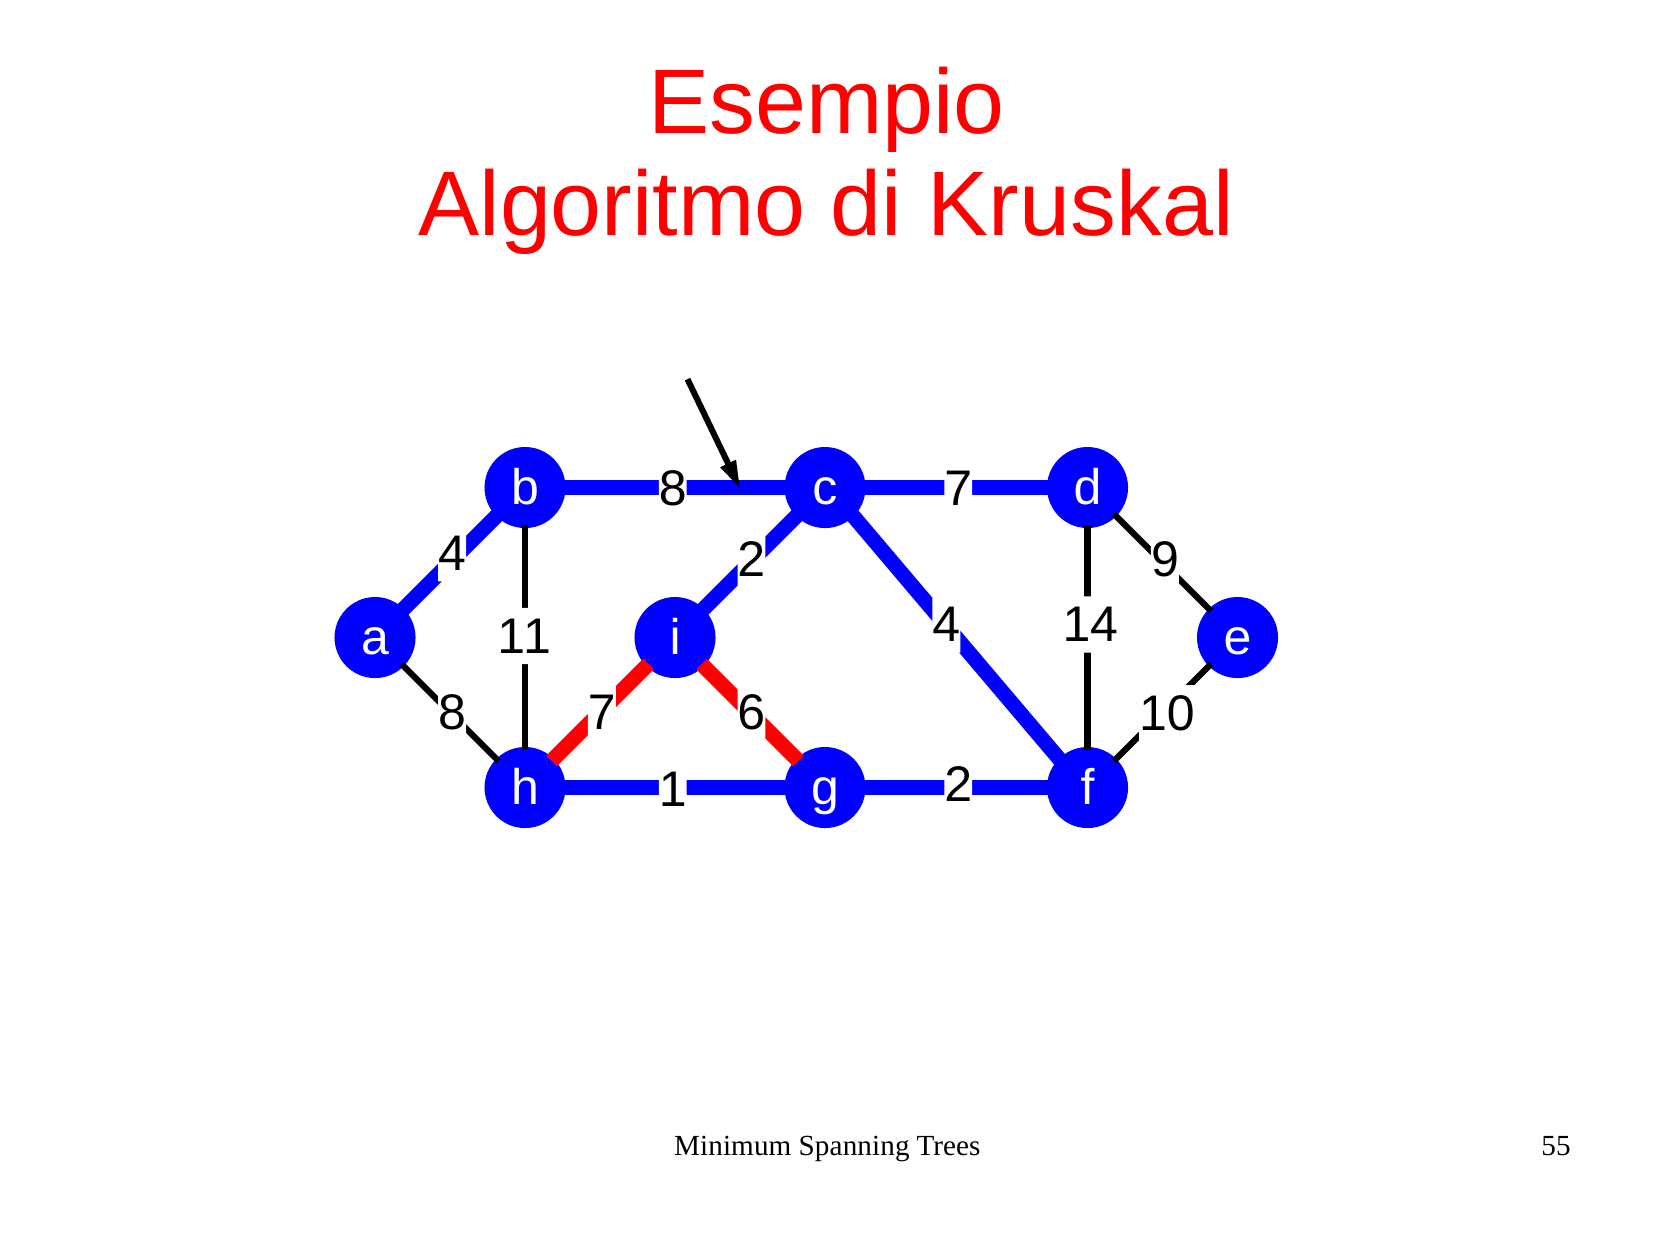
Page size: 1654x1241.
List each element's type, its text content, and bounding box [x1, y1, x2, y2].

text_box 7 [587, 684, 616, 742]
text_box d [1050, 450, 1126, 525]
text_box c [788, 450, 863, 526]
text_box 2 [944, 756, 973, 813]
text_box 10 [1139, 685, 1195, 742]
text_box 9 [1150, 531, 1179, 588]
text_box a [337, 600, 413, 676]
text_box 1 [658, 761, 687, 818]
title Esempio Algoritmo di Kruskal [82, 49, 1571, 257]
text_box b [487, 450, 563, 525]
text_box e [1200, 600, 1276, 676]
text_box 11 [497, 607, 557, 665]
text_box h [487, 750, 563, 826]
text_box 4 [932, 596, 961, 653]
text_box 8 [438, 684, 467, 741]
text_box 14 [1062, 596, 1119, 653]
text_box i [637, 600, 713, 676]
text_box 4 [438, 525, 467, 582]
text_box 7 [944, 460, 973, 517]
text_box 8 [658, 460, 687, 517]
text_box 6 [737, 684, 766, 742]
text_box 2 [737, 531, 766, 588]
text_box f [1050, 750, 1126, 826]
text_box g [788, 750, 863, 826]
